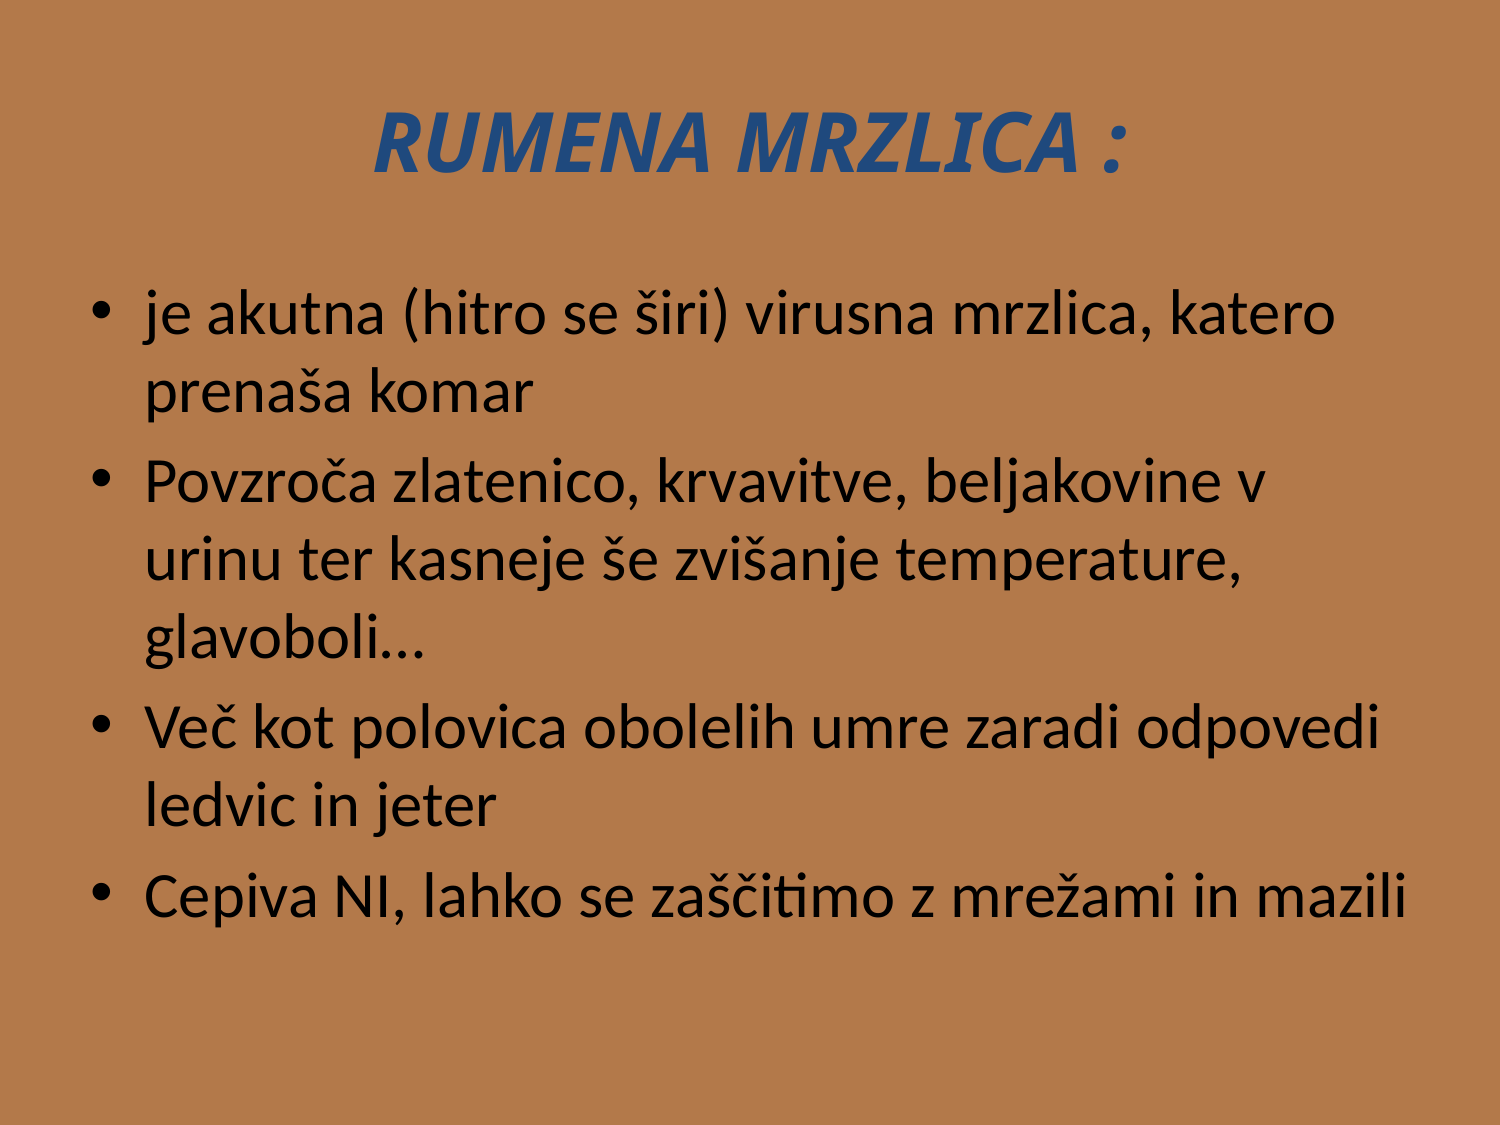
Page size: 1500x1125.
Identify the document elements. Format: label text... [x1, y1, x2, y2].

title RUMENA MRZLICA : [75, 45, 1425, 233]
list je akutna (hitro se širi) virusna mrzlica, katero prenaša komar Povzroča zlatenico, krvavitve, beljakovine v urinu ter kasneje še zvišanje temperature, glavoboli… Več kot polovica obolelih umre zaradi odpovedi ledvic in jeter Cepiva NI, lahko se zaščitimo z mrežami in mazili [75, 262, 1425, 1005]
